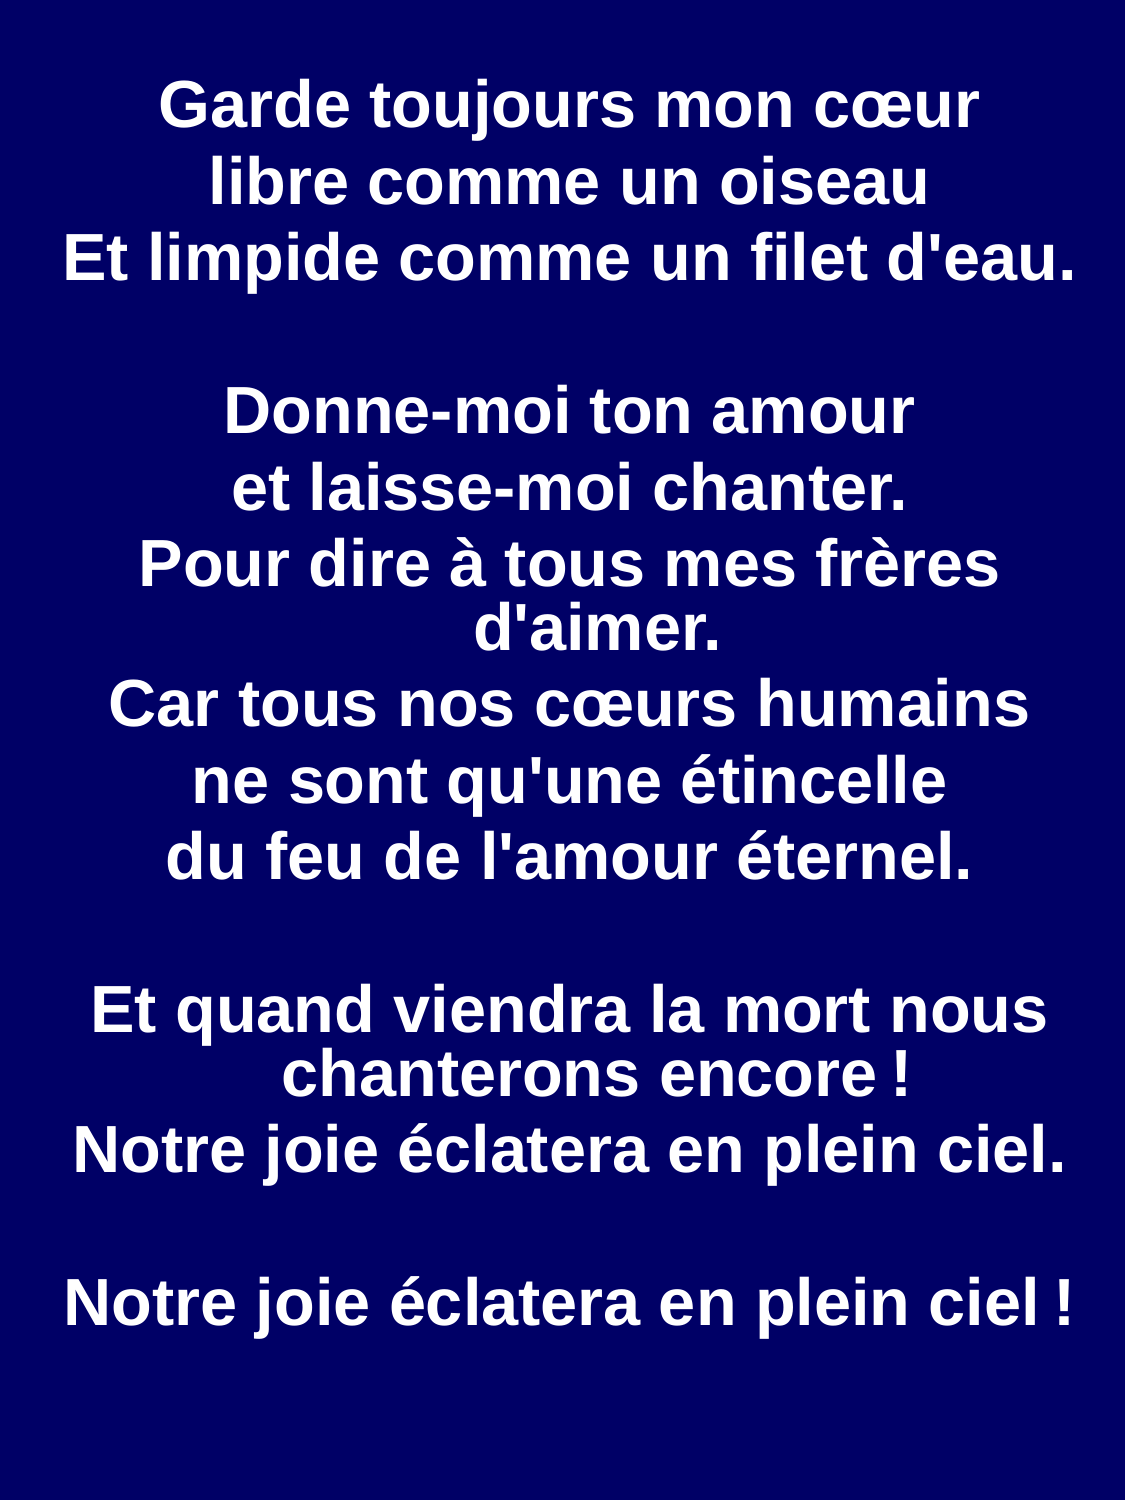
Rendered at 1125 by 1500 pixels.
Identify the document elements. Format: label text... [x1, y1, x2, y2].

text_box Garde toujours mon cœur libre comme un oiseau Et limpide comme un filet d'eau. Donne-moi ton amour et laisse-moi chanter. Pour dire à tous mes frères d'aimer. Car tous nos cœurs humains ne sont qu'une étincelle du feu de l'amour éternel. Et quand viendra la mort nous chanterons encore ! Notre joie éclatera en plein ciel. Notre joie éclatera en plein ciel ! [6, 11, 1125, 1382]
